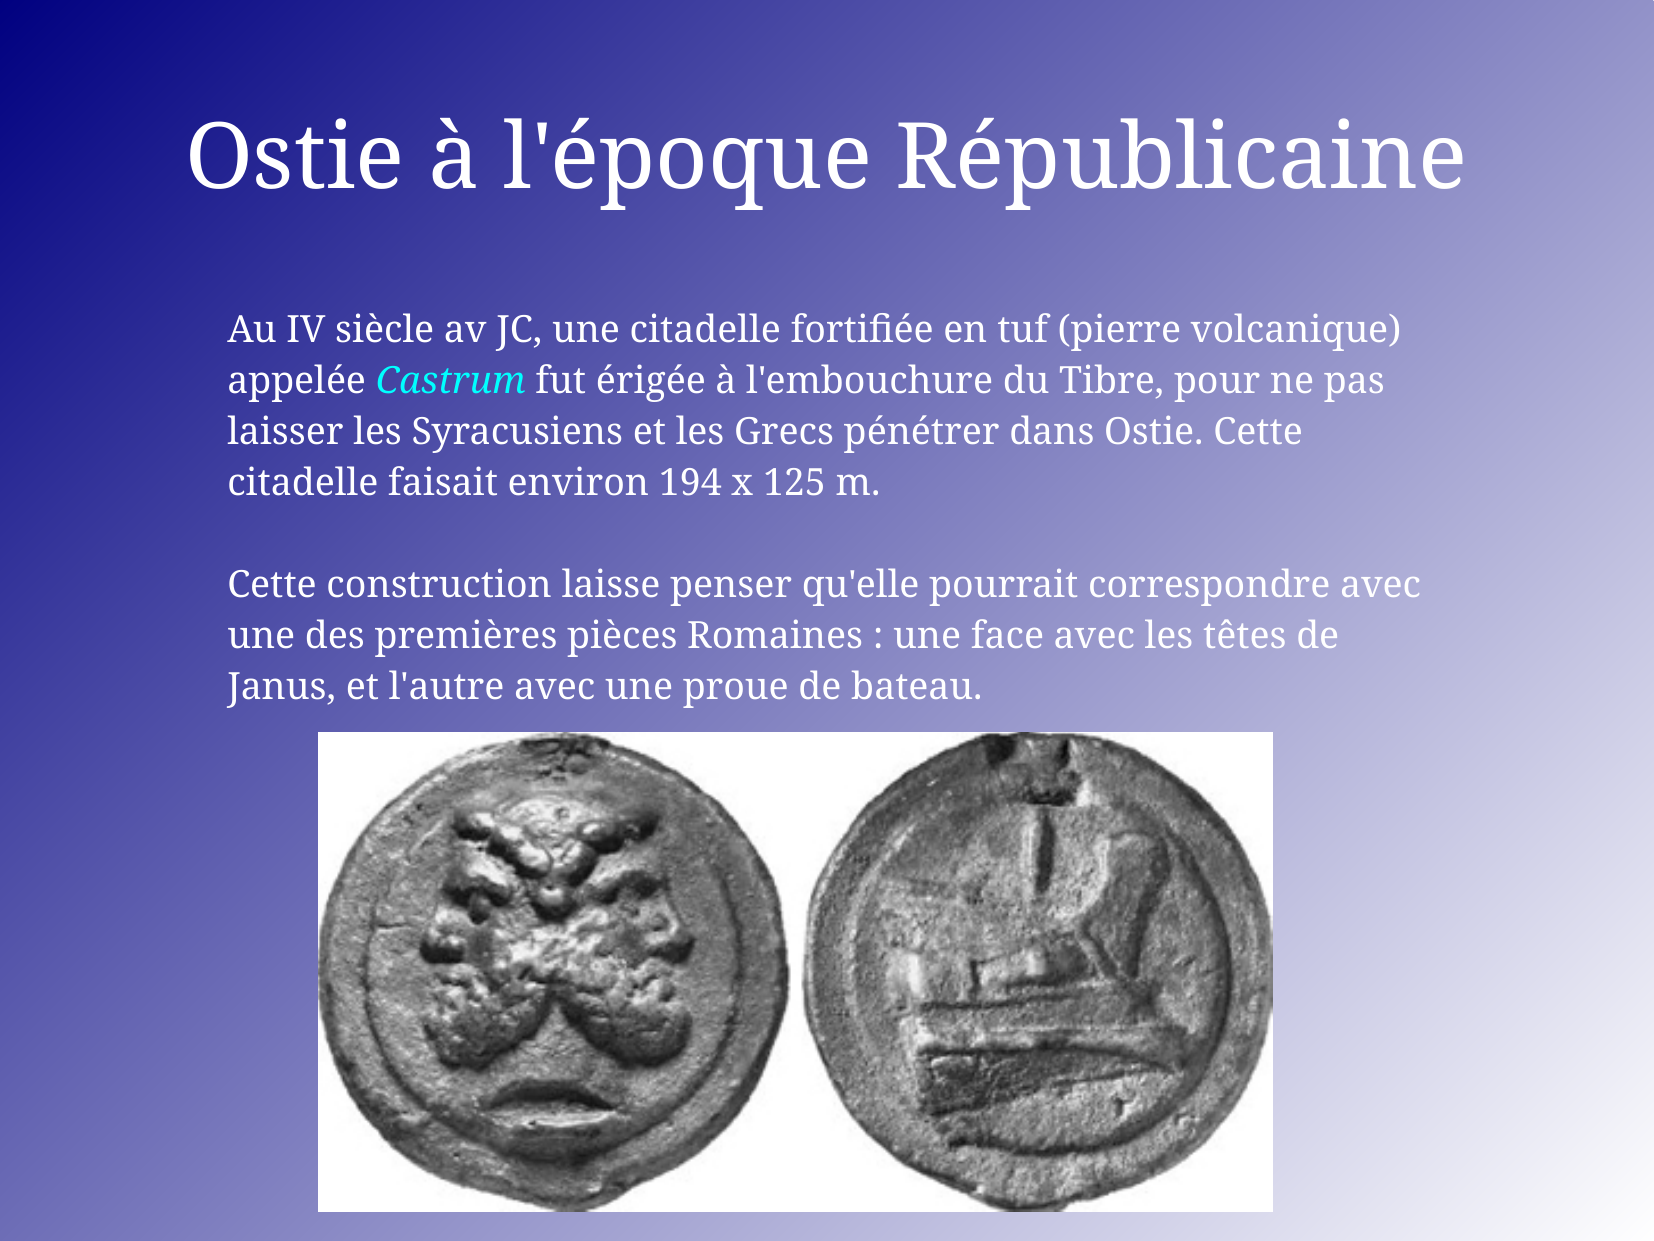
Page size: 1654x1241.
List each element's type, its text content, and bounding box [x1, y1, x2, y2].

text_box Au IV siècle av JC, une citadelle fortifiée en tuf (pierre volcanique) appelée Castrum fut érigée à l'embouchure du Tibre, pour ne pas laisser les Syracusiens et les Grecs pénétrer dans Ostie. Cette citadelle faisait environ 194 x 125 m. Cette construction laisse penser qu'elle pourrait correspondre avec une des premières pièces Romaines : une face avec les têtes de Janus, et l'autre avec une proue de bateau. [212, 295, 1465, 763]
picture [318, 732, 1273, 1212]
title Ostie à l'époque Républicaine [82, 49, 1571, 257]
